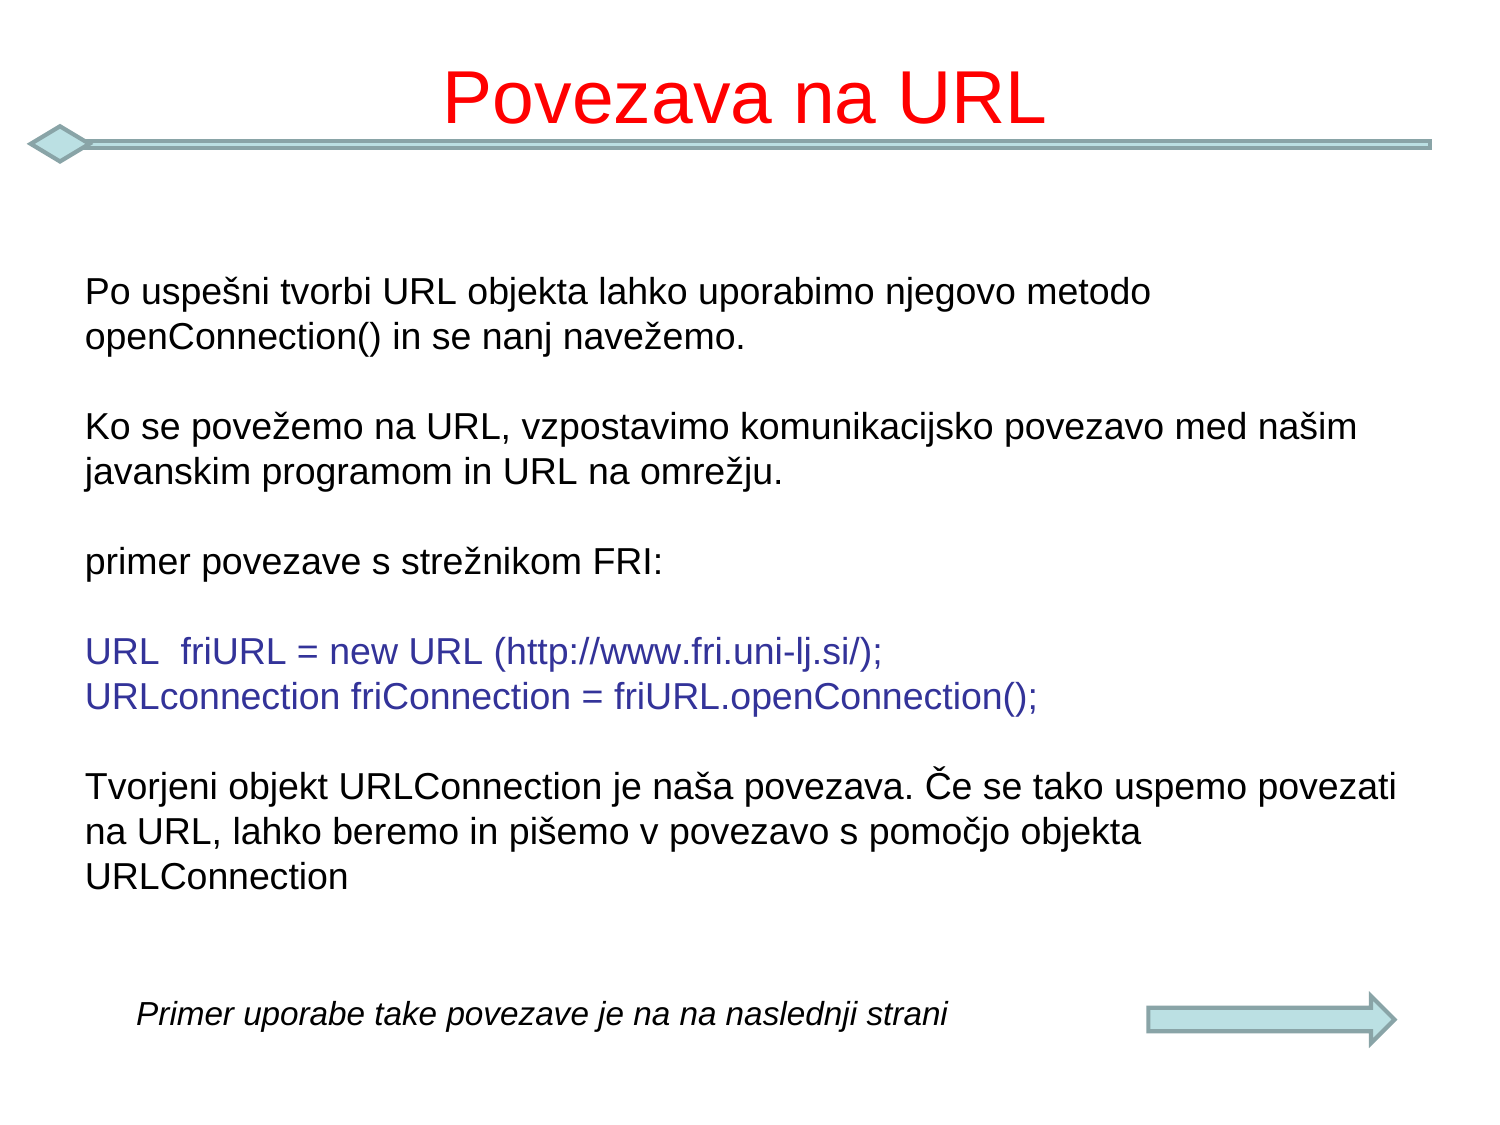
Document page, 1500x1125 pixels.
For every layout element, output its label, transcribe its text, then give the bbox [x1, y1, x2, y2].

text_box [1148, 996, 1395, 1044]
title Povezava na URL [70, 0, 1421, 188]
text_box Po uspešni tvorbi URL objekta lahko uporabimo njegovo metodo openConnection() in se nanj navežemo. Ko se povežemo na URL, vzpostavimo komunikacijsko povezavo med našim javanskim programom in URL na omrežju. primer povezave s strežnikom FRI: URL friURL = new URL (http://www.fri.uni-lj.si/); URLconnection friConnection = friURL.openConnection(); Tvorjeni objekt URLConnection je naša povezava. Če se tako uspemo povezati na URL, lahko beremo in pišemo v povezavo s pomočjo objekta URLConnection [70, 259, 1430, 906]
text_box Primer uporabe take povezave je na na naslednji strani [121, 984, 965, 1040]
